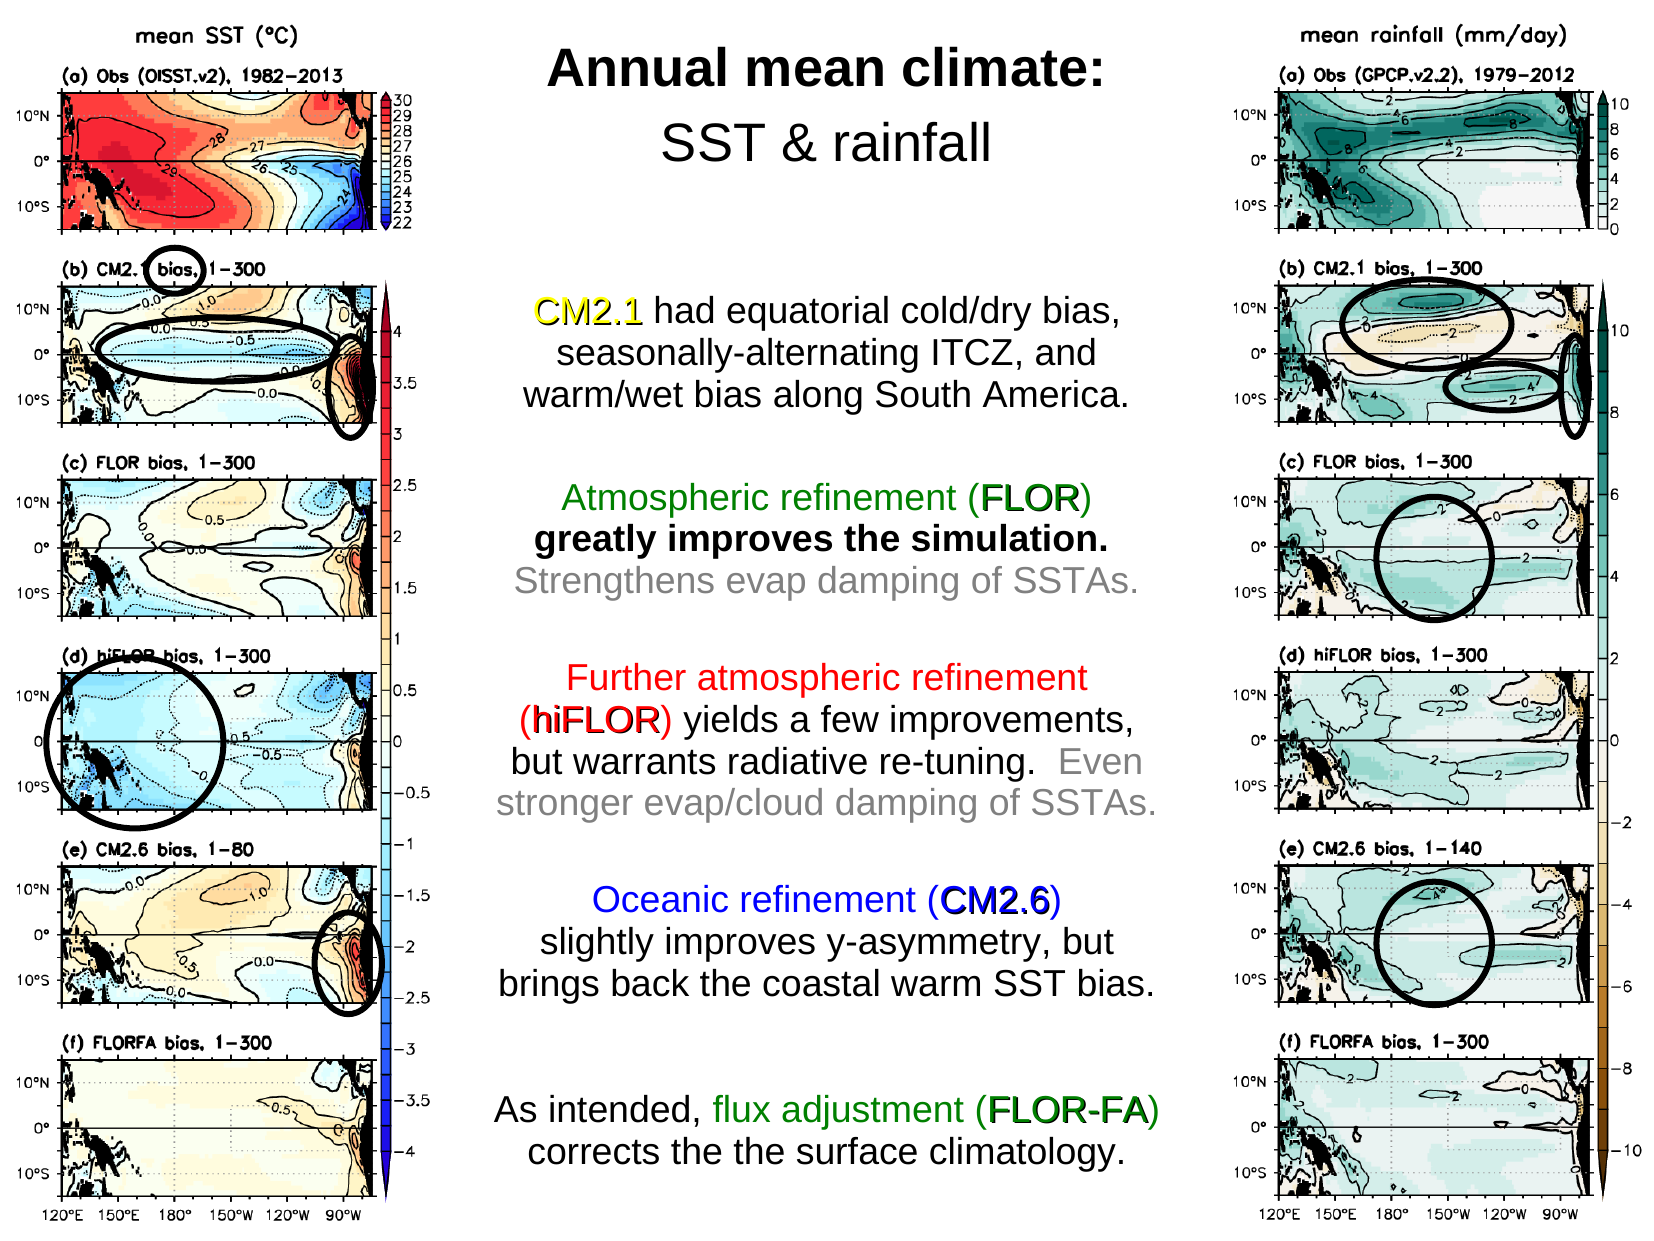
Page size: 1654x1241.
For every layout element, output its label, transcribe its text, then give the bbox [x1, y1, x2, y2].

text_box CM2.1 had equatorial cold/dry bias, seasonally-alternating ITCZ, and warm/wet bias along South America. [468, 283, 1185, 423]
text_box Atmospheric refinement (FLOR) greatly improves the simulation. Strengthens evap damping of SSTAs. [468, 470, 1185, 609]
text_box Annual mean climate: SST & rainfall [449, 22, 1222, 173]
picture [1222, 0, 1654, 1240]
text_box Further atmospheric refinement (hiFLOR) yields a few improvements, but warrants radiative re-tuning. Even stronger evap/cloud damping of SSTAs. [468, 650, 1185, 832]
text_box As intended, flux adjustment (FLOR-FA) corrects the the surface climatology. [469, 1082, 1186, 1180]
text_box Oceanic refinement (CM2.6) slightly improves y-asymmetry, but brings back the coastal warm SST bias. [469, 872, 1185, 1012]
picture [5, 0, 449, 1240]
